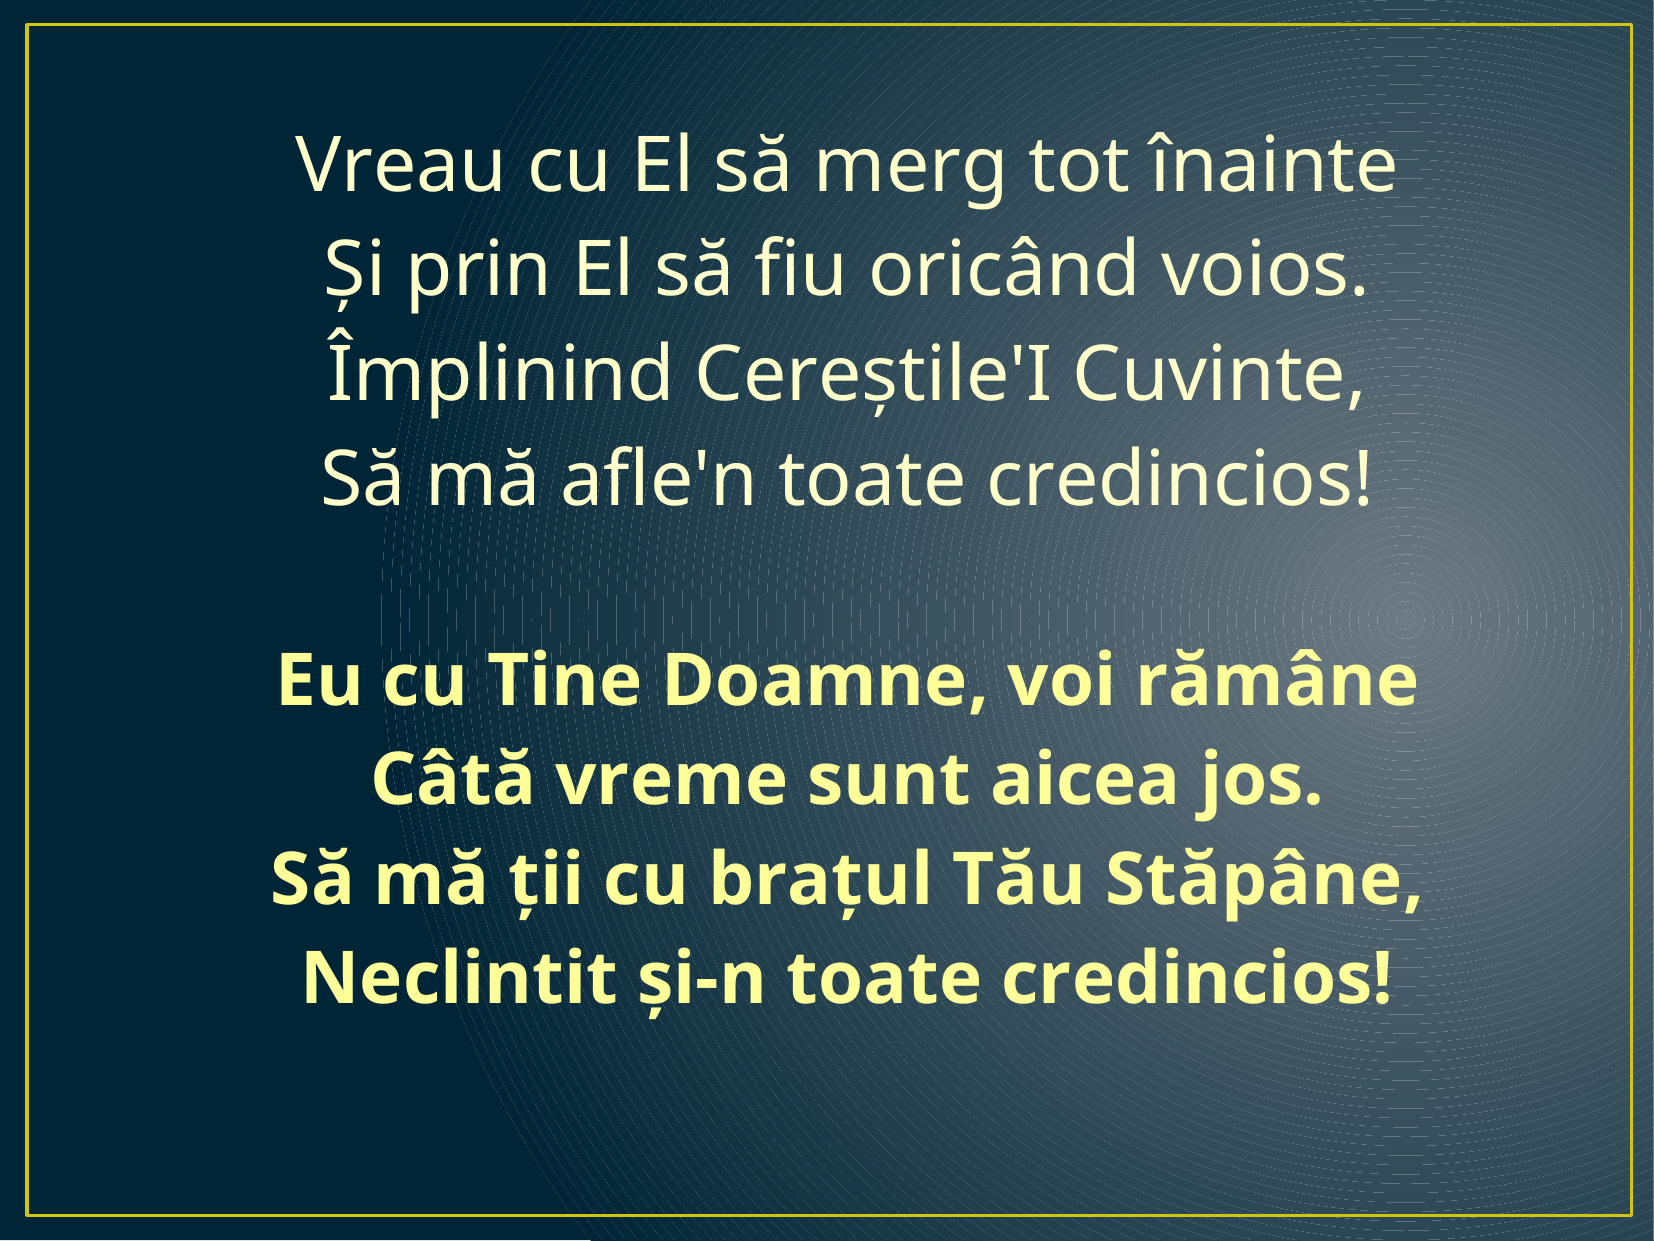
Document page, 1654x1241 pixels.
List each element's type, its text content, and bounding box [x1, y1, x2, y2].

text_box Vreau cu El să merg tot înainte Şi prin El să fiu oricând voios. Împlinind Cereştile'I Cuvinte, Să mă afle'n toate credincios! Eu cu Tine Doamne, voi rămâne Câtă vreme sunt aicea jos. Să mă ţii cu braţul Tău Stăpâne, Neclintit şi-n toate credincios! [120, 101, 1576, 1027]
